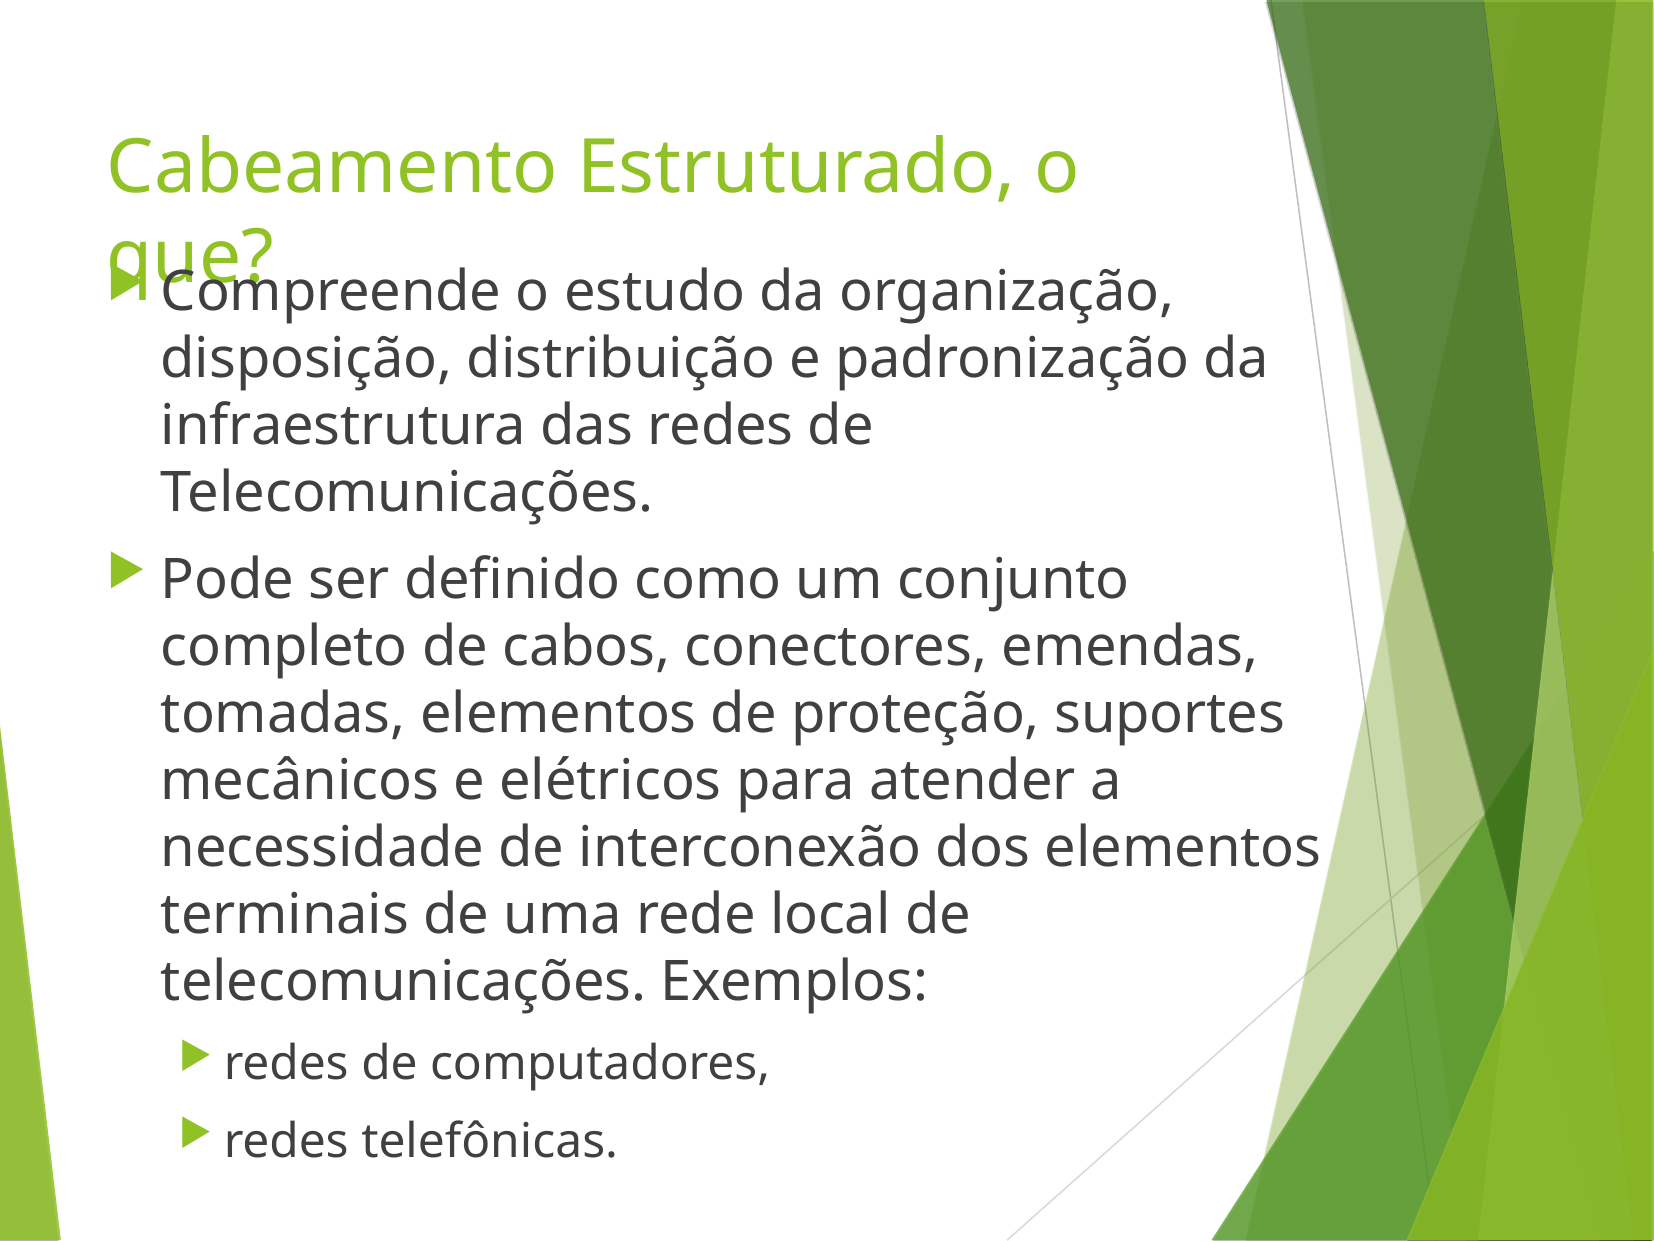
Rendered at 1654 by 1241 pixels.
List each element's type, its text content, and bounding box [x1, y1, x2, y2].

list Compreende o estudo da organização, disposição, distribuição e padronização da infraestrutura das redes de Telecomunicações. Pode ser definido como um conjunto completo de cabos, conectores, emendas, tomadas, elementos de proteção, suportes mecânicos e elétricos para atender a necessidade de interconexão dos elementos terminais de uma rede local de telecomunicações. Exemplos: redes de computadores, redes telefônicas. [91, 246, 1381, 1179]
title Cabeamento Estruturado, o que? [91, 110, 1258, 246]
